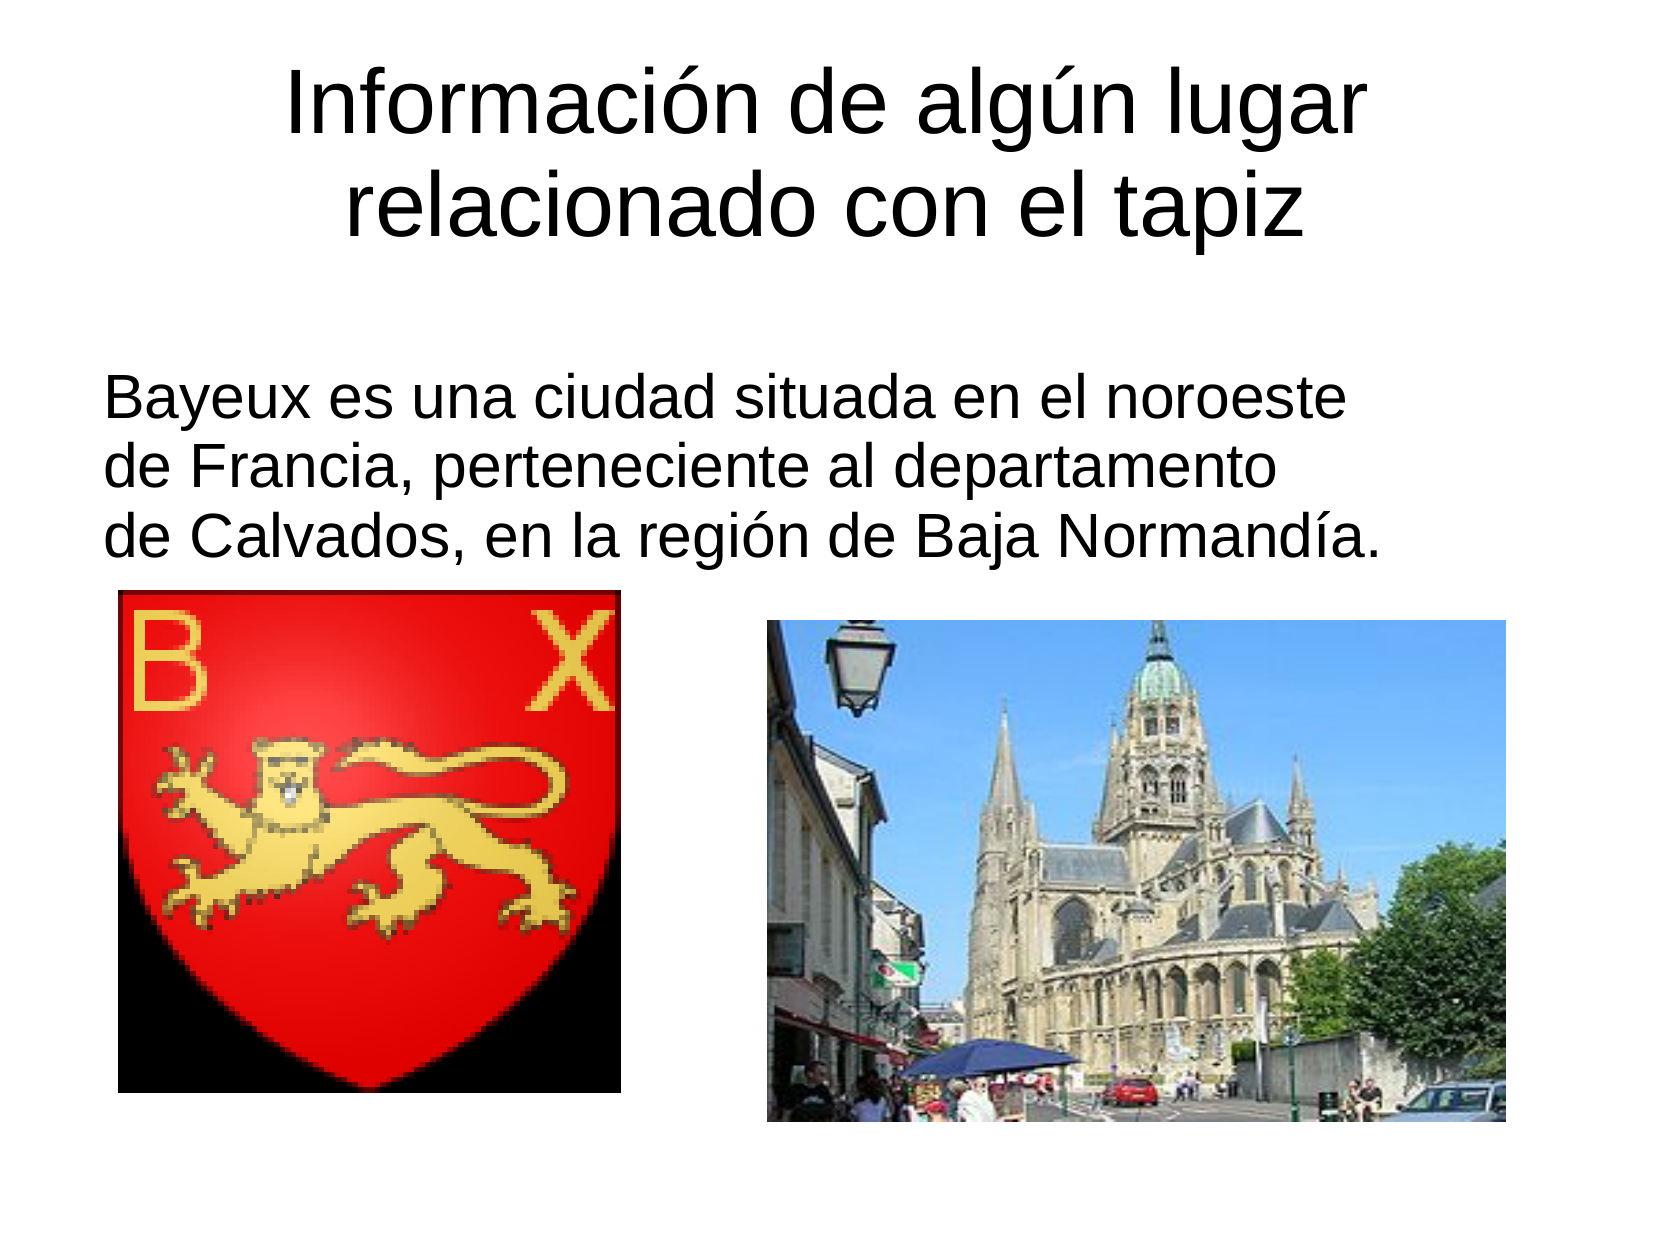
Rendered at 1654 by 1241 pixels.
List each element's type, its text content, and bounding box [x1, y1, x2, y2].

picture [767, 620, 1506, 1123]
picture [118, 590, 621, 1093]
text_box Bayeux es una ciudad situada en el noroeste de Francia, perteneciente al departamento de Calvados, en la región de Baja Normandía. [88, 354, 1595, 578]
title Información de algún lugar relacionado con el tapiz [82, 50, 1571, 256]
